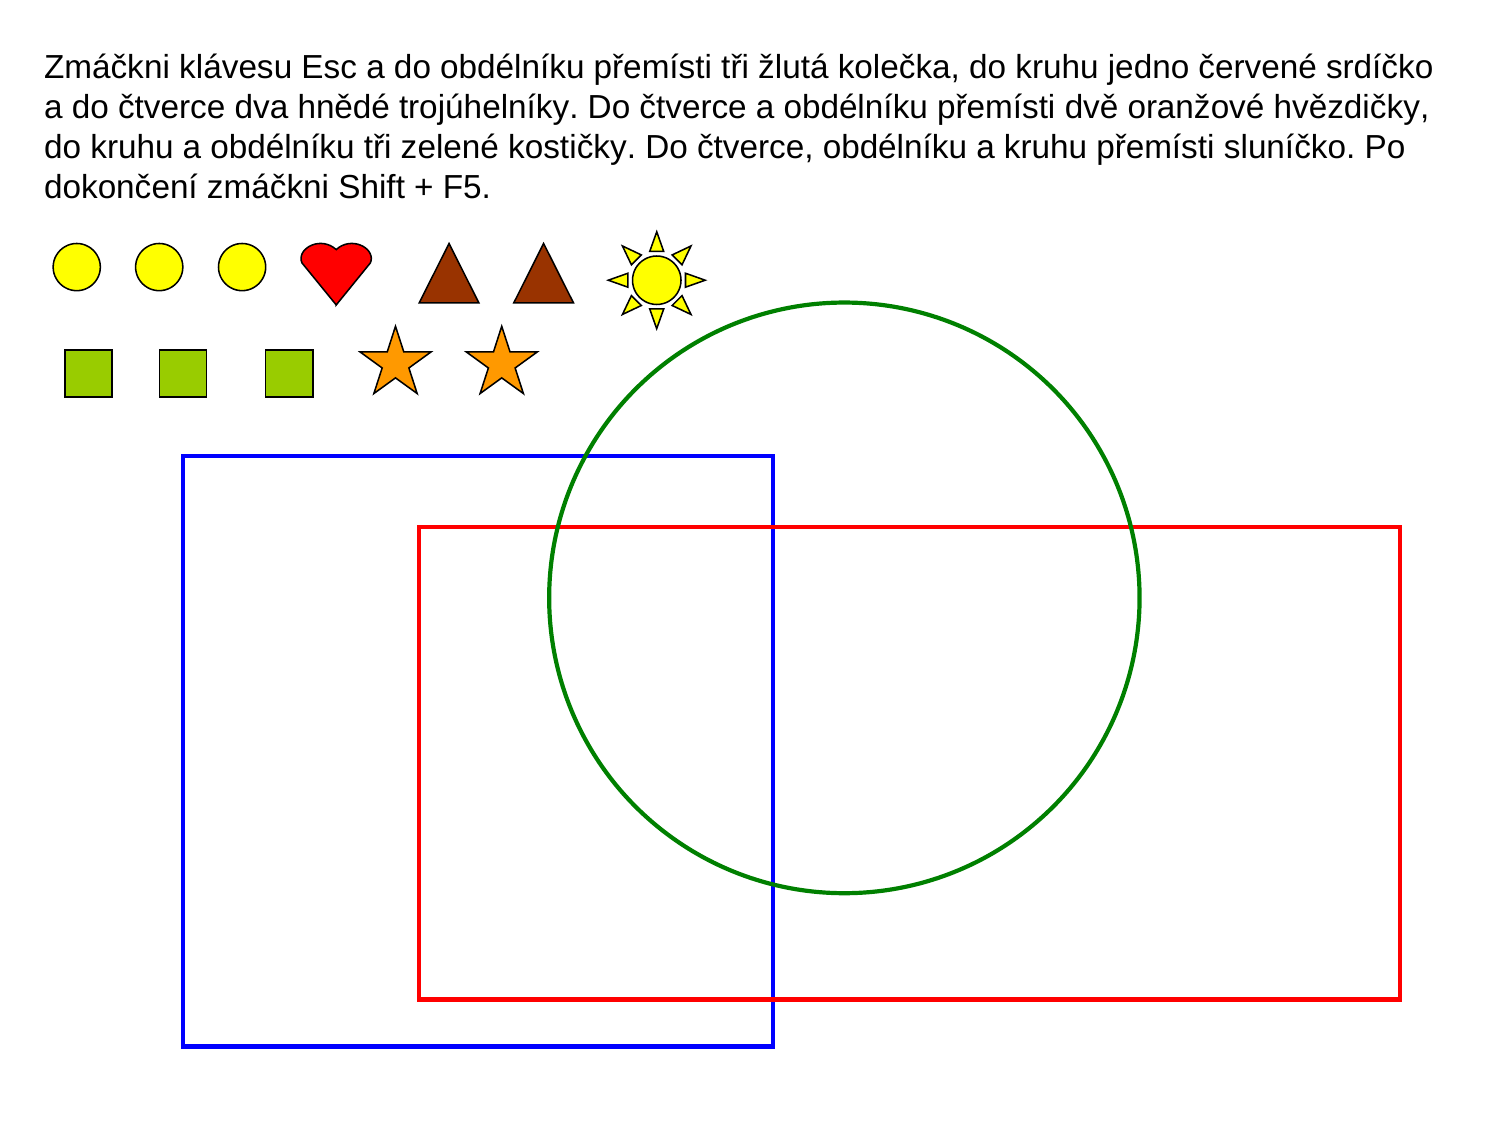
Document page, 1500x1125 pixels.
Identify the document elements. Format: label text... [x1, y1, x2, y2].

text_box [632, 256, 682, 305]
text_box [466, 326, 538, 394]
text_box [53, 243, 101, 291]
text_box [622, 295, 642, 315]
text_box [672, 295, 692, 315]
text_box [159, 350, 207, 398]
text_box [649, 308, 664, 329]
text_box [360, 326, 431, 394]
text_box [135, 243, 183, 291]
text_box [218, 243, 266, 291]
text_box [649, 231, 664, 252]
text_box [672, 245, 692, 265]
text_box [64, 350, 112, 398]
text_box Zmáčkni klávesu Esc a do obdélníku přemísti tři žlutá kolečka, do kruhu jedno červené srdíčko a do čtverce dva hnědé trojúhelníky. Do čtverce a obdélníku přemísti dvě oranžové hvězdičky, do kruhu a obdélníku tři zelené kostičky. Do čtverce, obdélníku a kruhu přemísti sluníčko. Po dokončení zmáčkni Shift + F5. [29, 37, 1471, 214]
text_box [265, 350, 313, 398]
text_box [608, 273, 628, 288]
text_box [685, 273, 706, 288]
text_box [513, 243, 574, 303]
text_box [419, 243, 479, 303]
text_box [622, 245, 642, 265]
text_box [301, 243, 372, 305]
